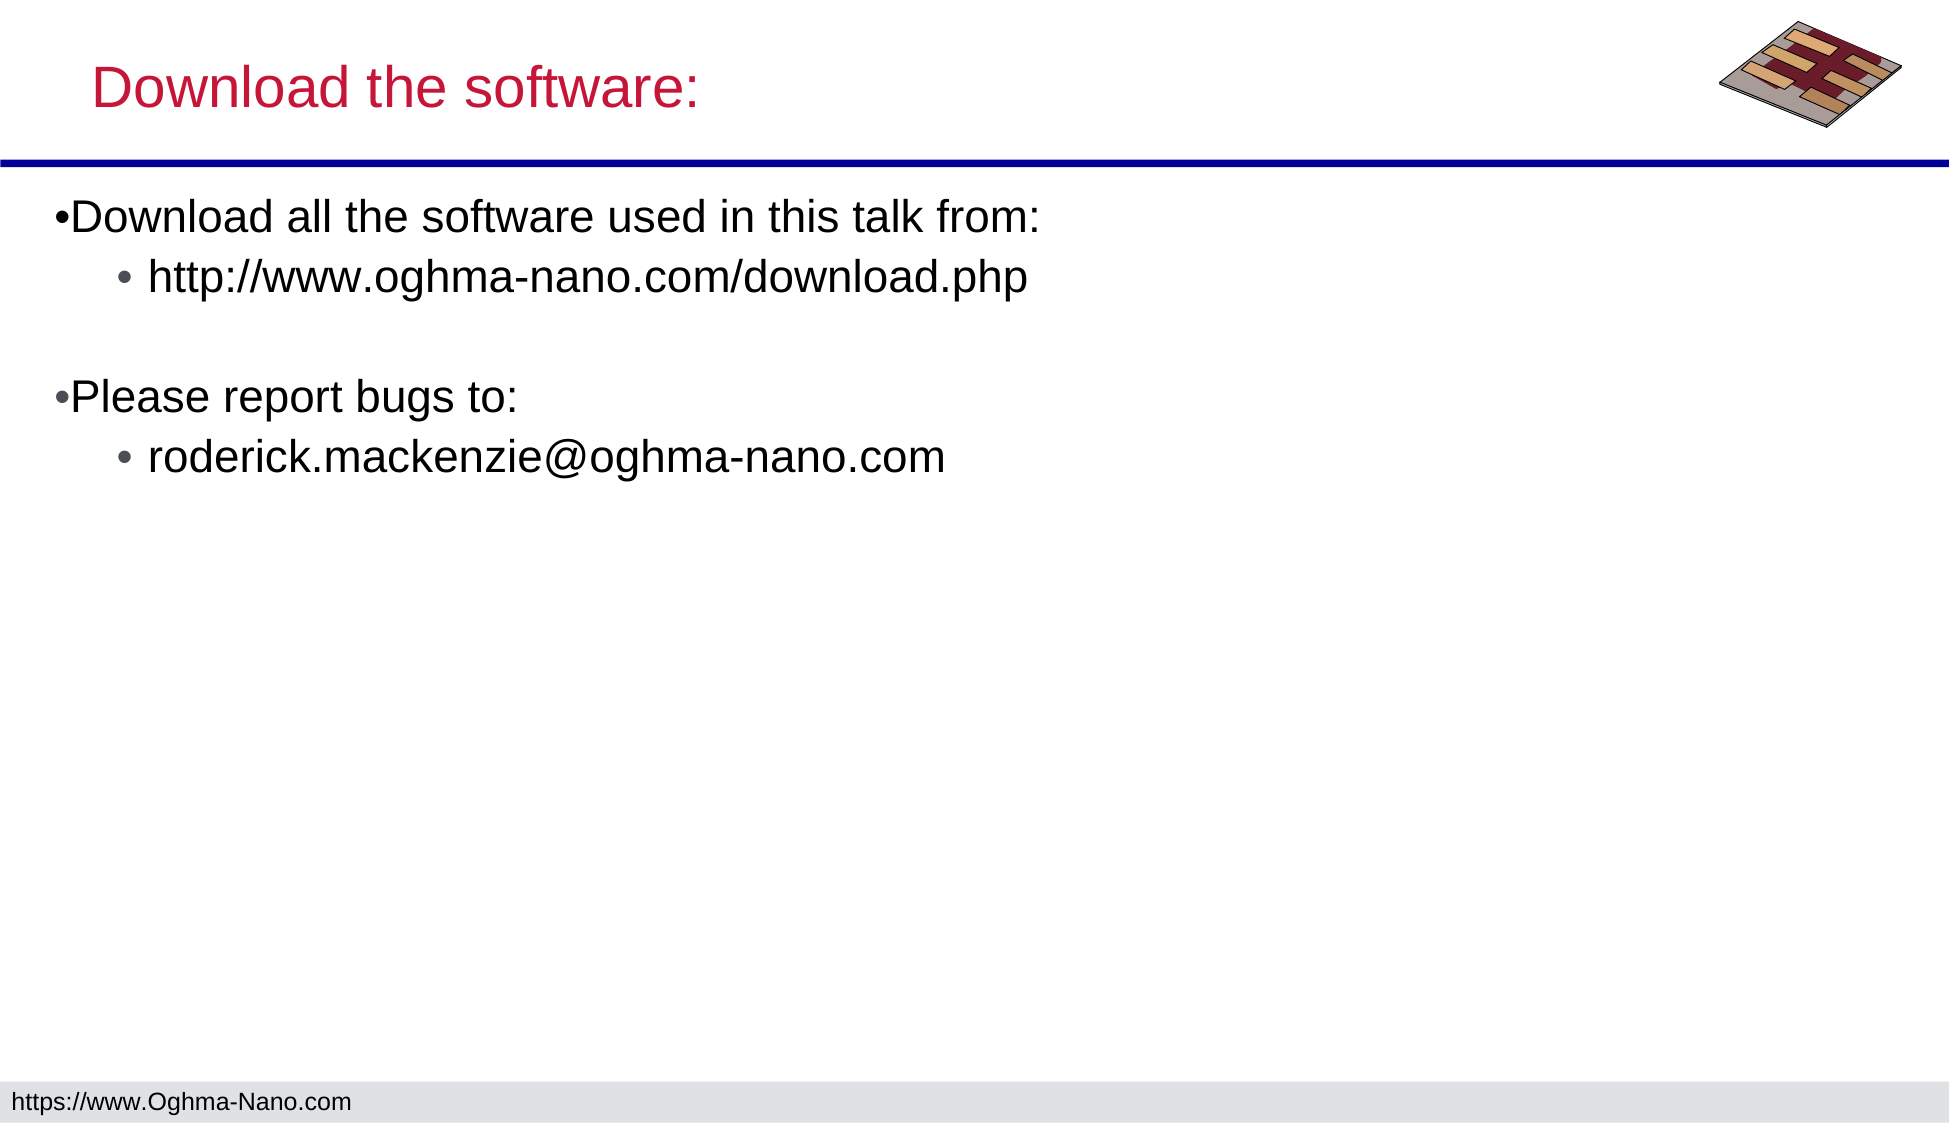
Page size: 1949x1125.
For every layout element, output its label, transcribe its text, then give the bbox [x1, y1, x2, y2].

title Download the software: [76, 34, 1685, 140]
list Download all the software used in this talk from: http://www.oghma-nano.com/download.php Please report bugs to: roderick.mackenzie@oghma-nano.com [54, 191, 1663, 956]
